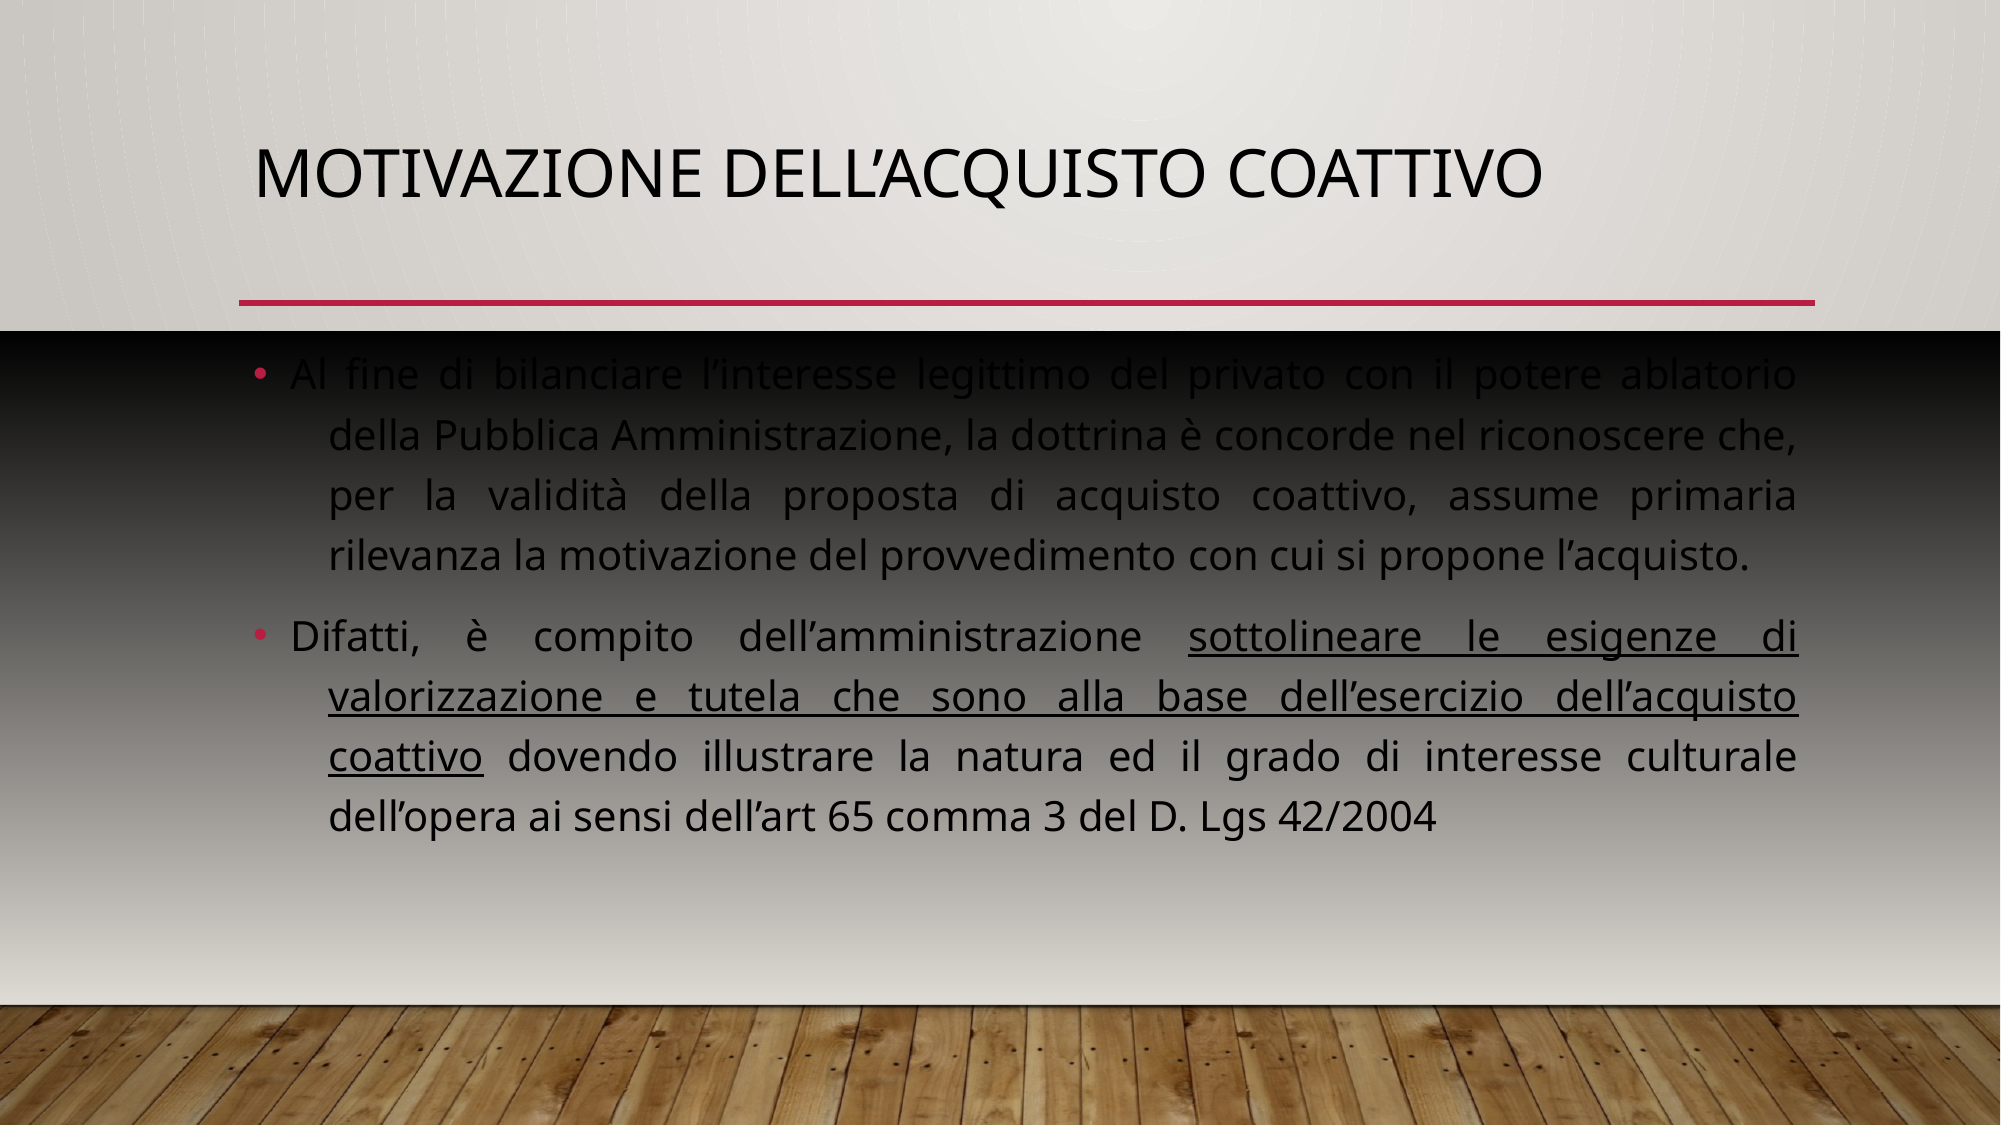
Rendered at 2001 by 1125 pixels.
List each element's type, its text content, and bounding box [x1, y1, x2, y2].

list Al fine di bilanciare l’interesse legittimo del privato con il potere ablatorio della Pubblica Amministrazione, la dottrina è concorde nel riconoscere che, per la validità della proposta di acquisto coattivo, assume primaria rilevanza la motivazione del provvedimento con cui si propone l’acquisto. Difatti, è compito dell’amministrazione sottolineare le esigenze di valorizzazione e tutela che sono alla base dell’esercizio dell’acquisto coattivo dovendo illustrare la natura ed il grado di interesse culturale dell’opera ai sensi dell’art 65 comma 3 del D. Lgs 42/2004 [238, 330, 1814, 897]
title Motivazione dell’acquisto coattivo [238, 131, 1814, 305]
